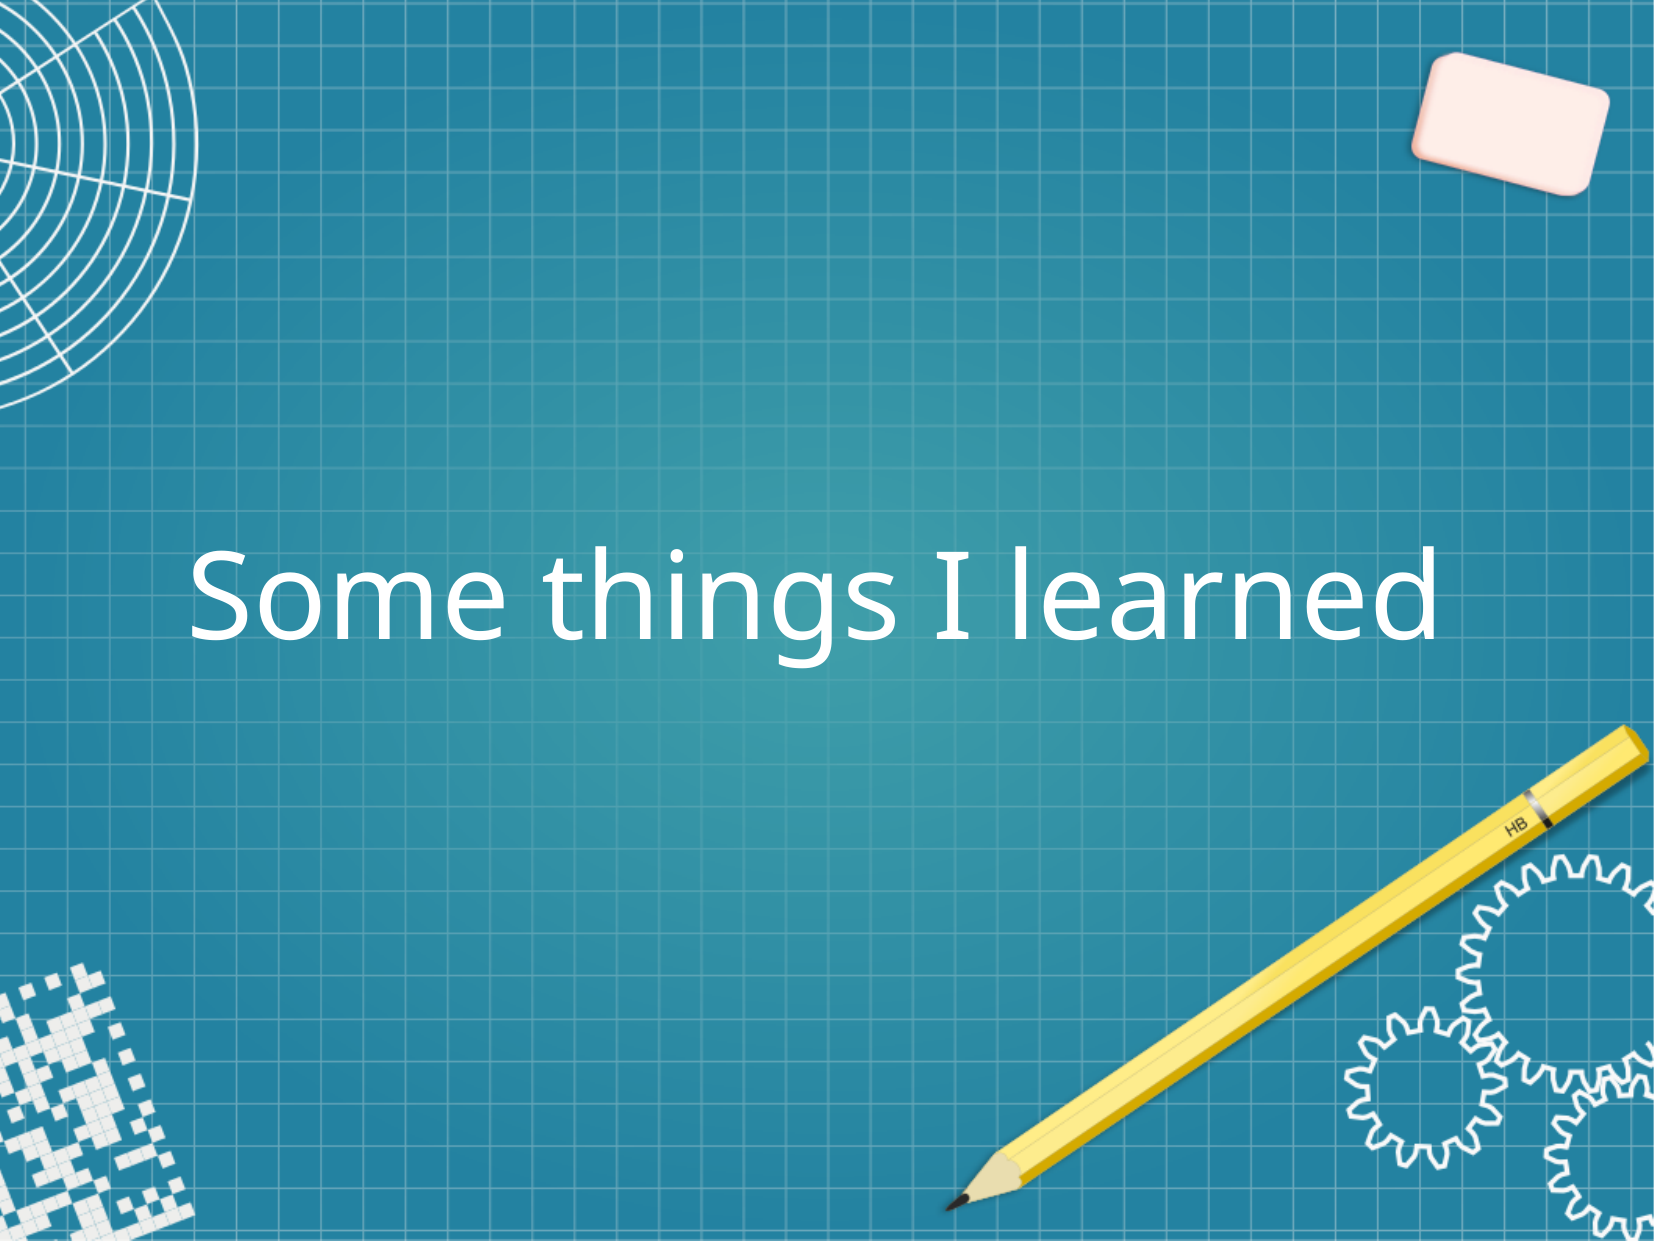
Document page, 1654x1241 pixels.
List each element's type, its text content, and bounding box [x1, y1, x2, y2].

title Some things I learned [71, 450, 1561, 734]
picture [0, 0, 1654, 1241]
